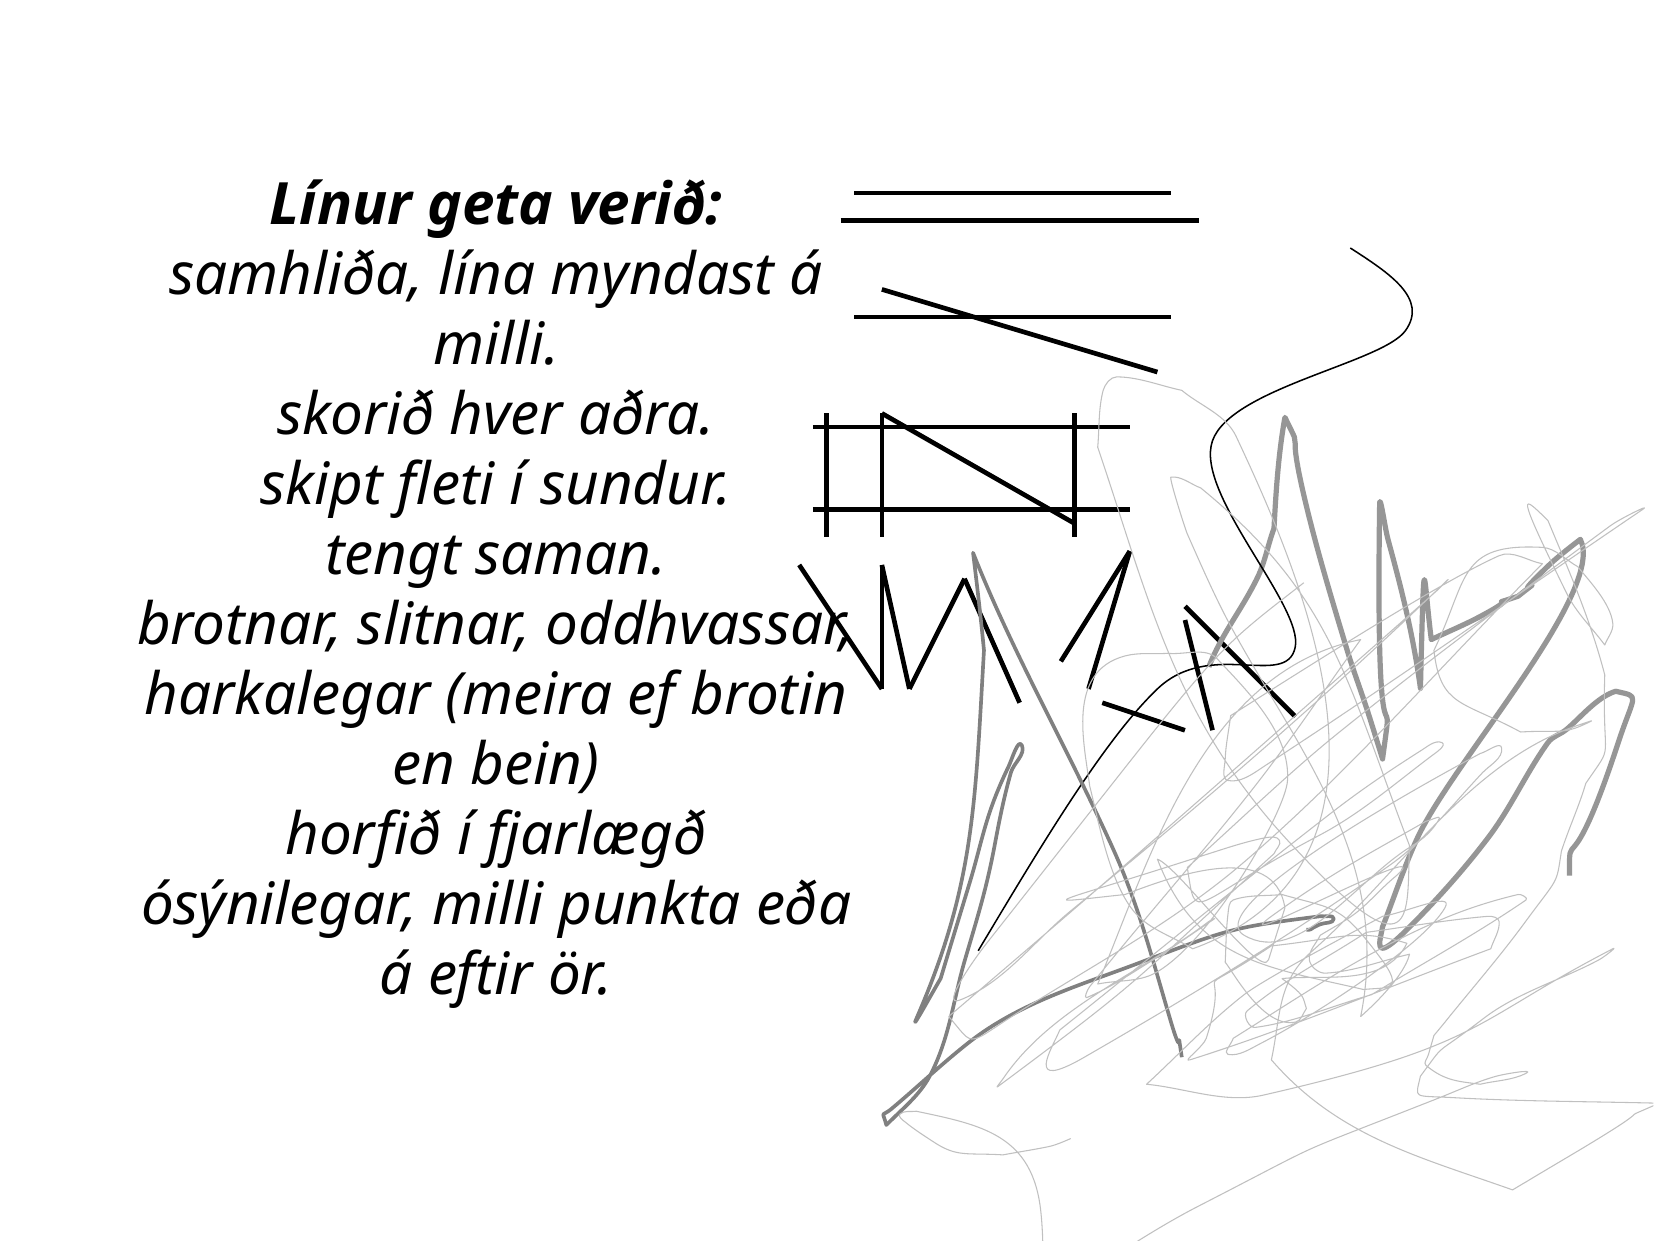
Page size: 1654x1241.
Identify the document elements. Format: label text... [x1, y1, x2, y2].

title Línur geta verið: samhliða, lína myndast á milli. skorið hver aðra. skipt fleti í sundur. tengt saman. brotnar, slitnar, oddhvassar, harkalegar (meira ef brotin en bein) horfið í fjarlægð ósýnilegar, milli punkta eða á eftir ör. [110, 103, 882, 1241]
